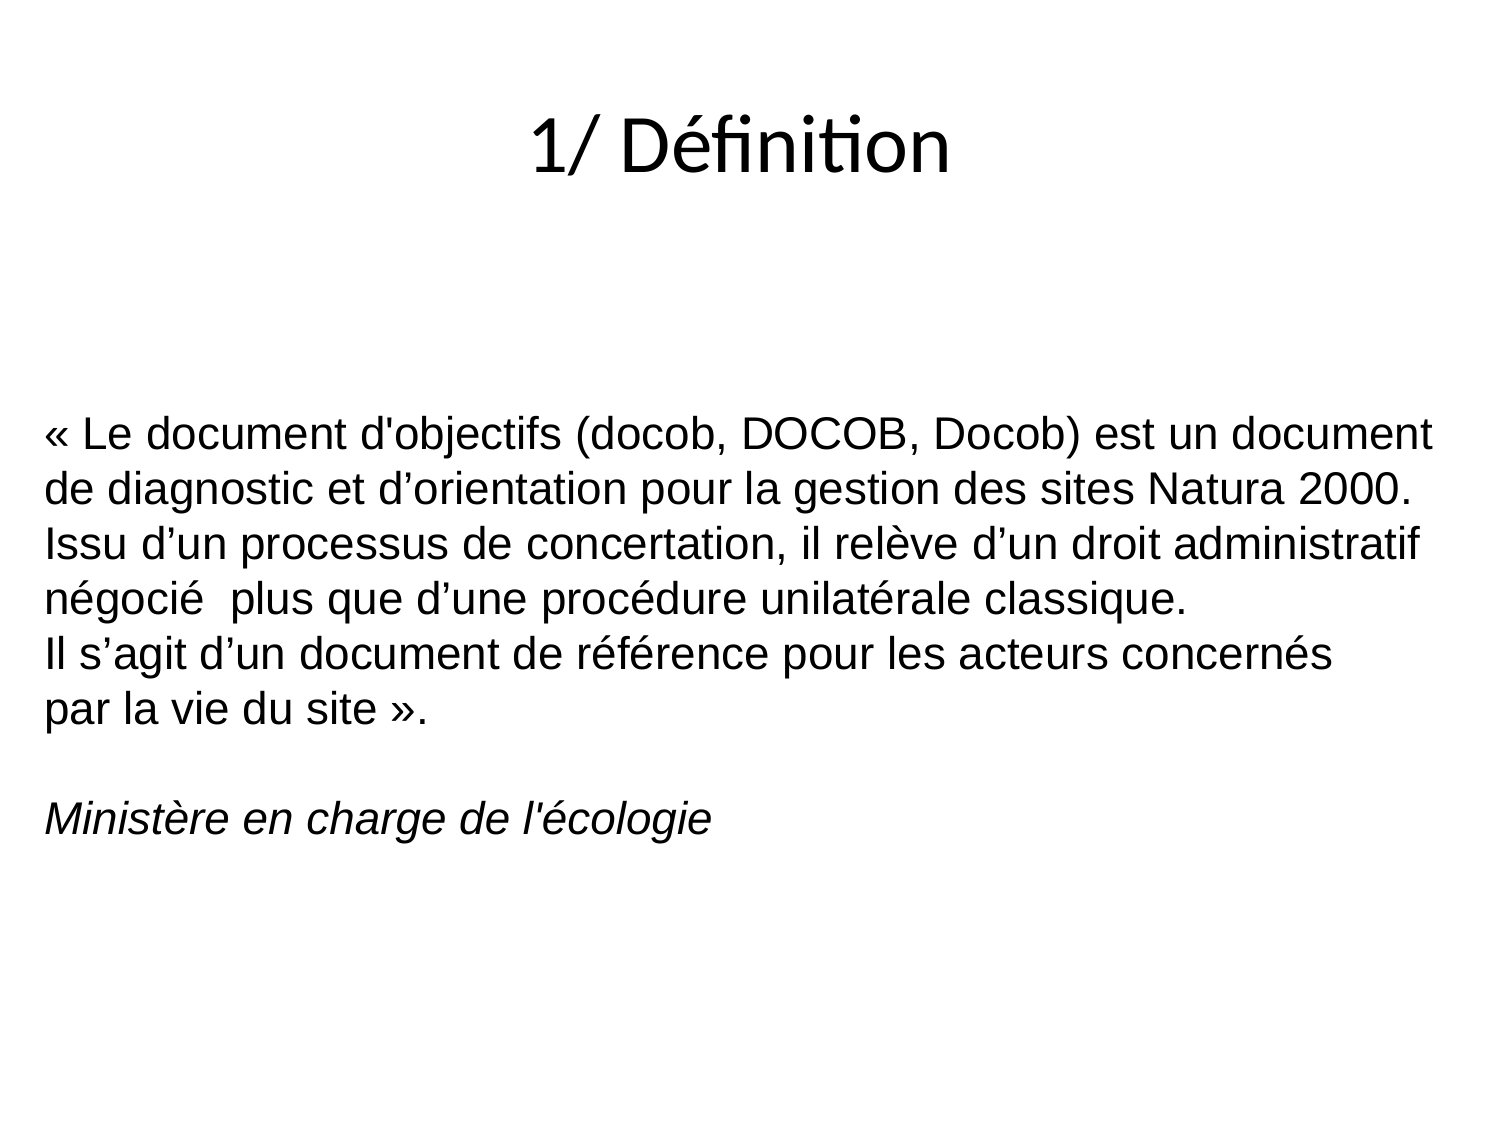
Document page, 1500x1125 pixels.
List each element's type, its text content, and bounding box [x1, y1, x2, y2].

title 1/ Définition [75, 20, 1424, 257]
text_box « Le document d'objectifs (docob, DOCOB, Docob) est un document de diagnostic et d’orientation pour la gestion des sites Natura 2000. Issu d’un processus de concertation, il relève d’un droit administratif négocié plus que d’une procédure unilatérale classique. Il s’agit d’un document de référence pour les acteurs concernés par la vie du site ». Ministère en charge de l'écologie [29, 236, 1462, 1041]
